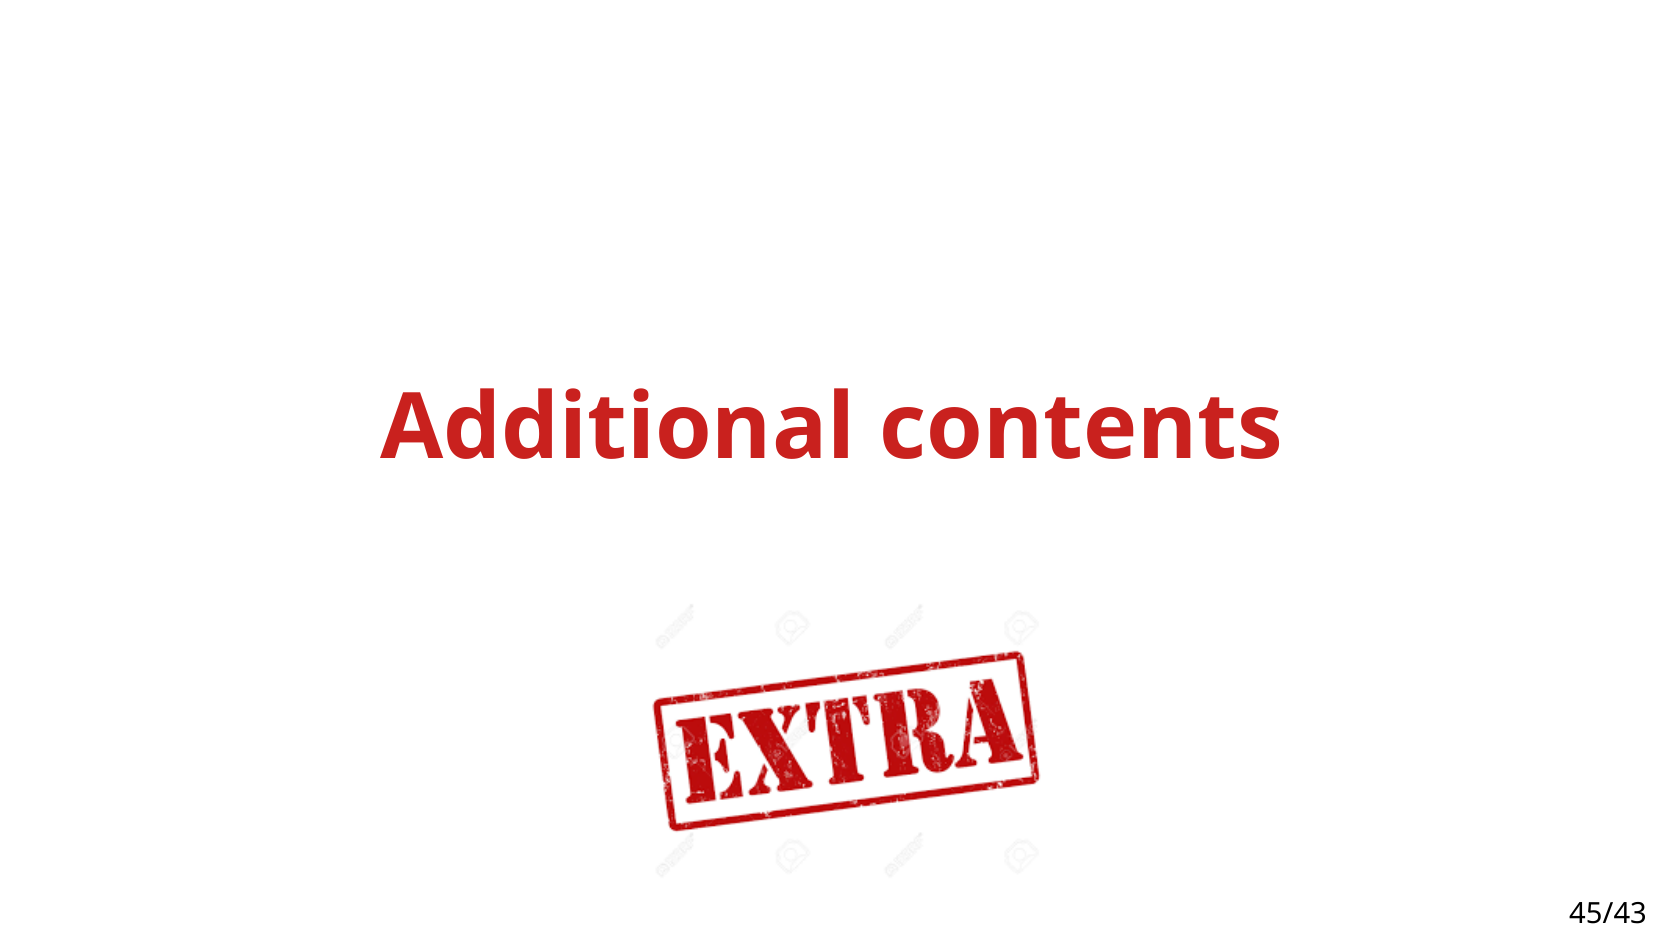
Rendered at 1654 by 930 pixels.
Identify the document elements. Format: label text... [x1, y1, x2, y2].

picture [645, 595, 1050, 901]
title Additional contents [87, 320, 1576, 526]
